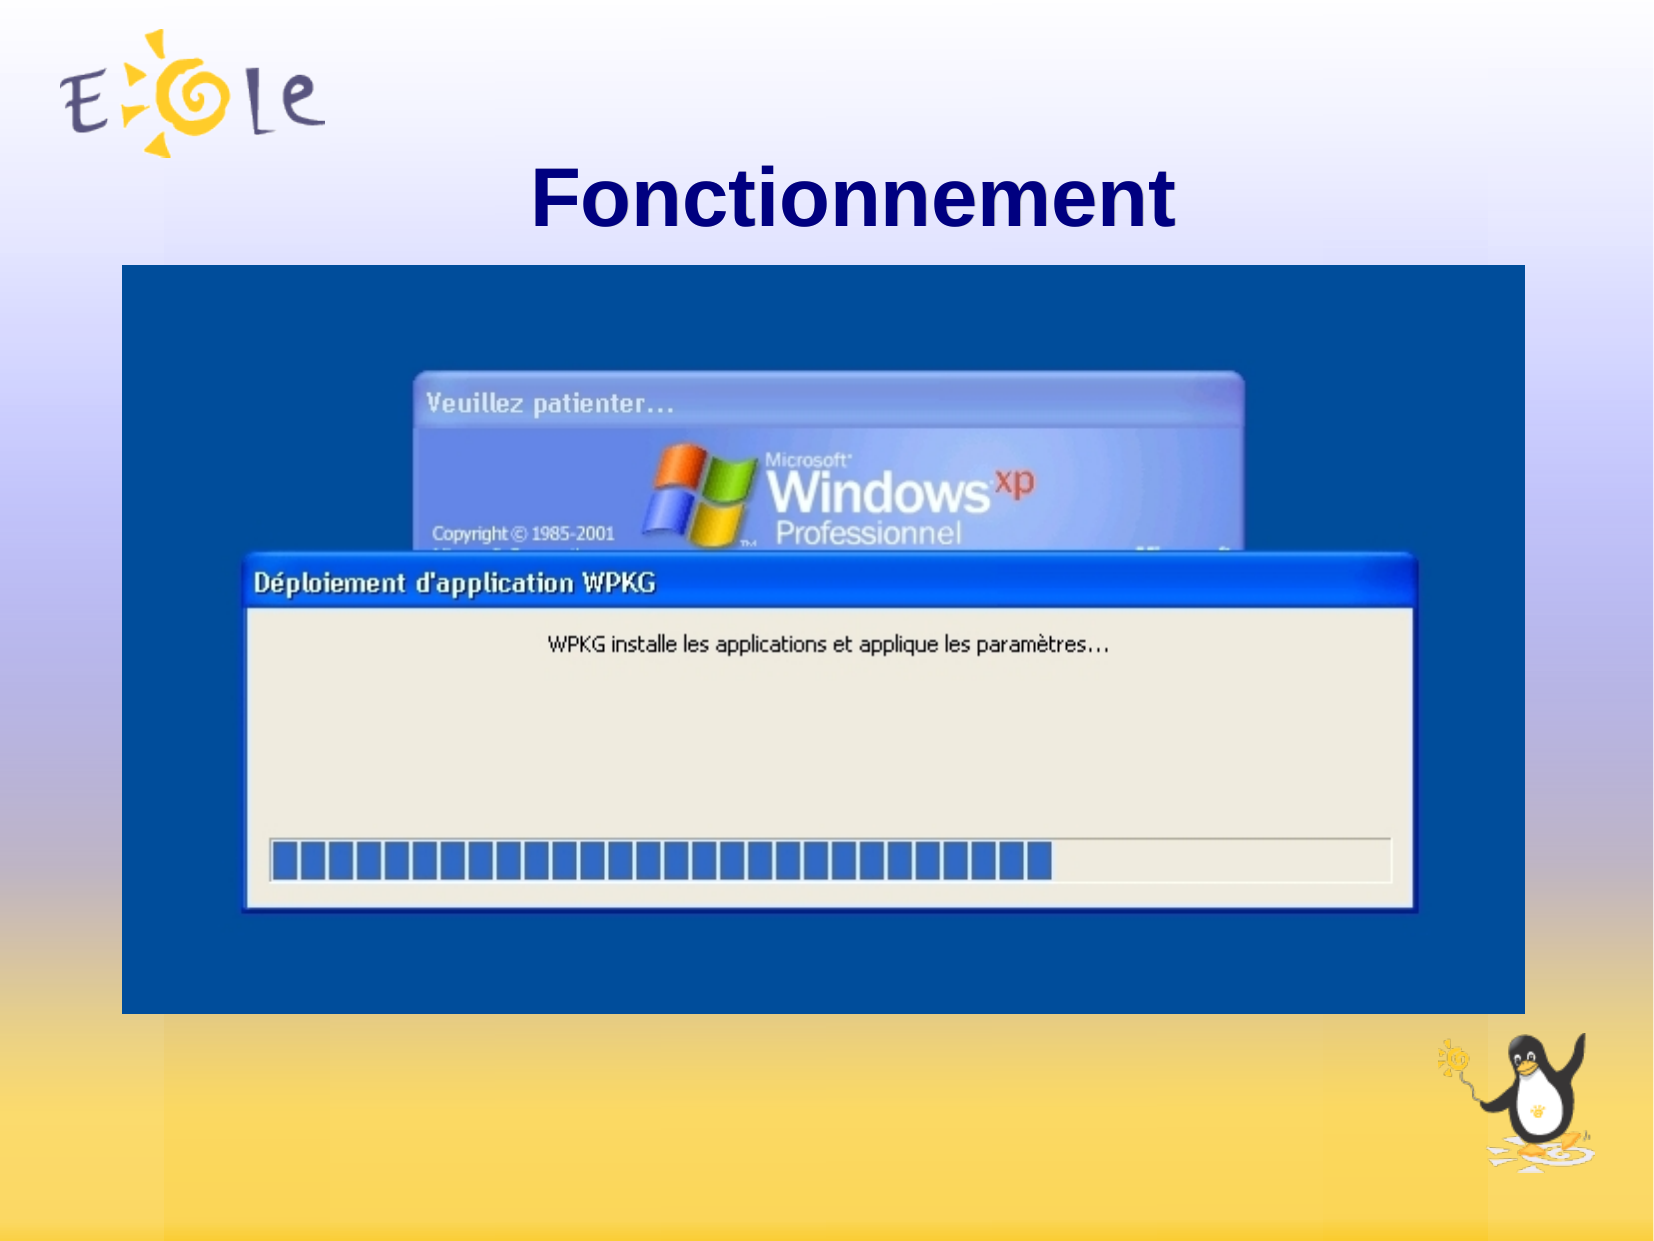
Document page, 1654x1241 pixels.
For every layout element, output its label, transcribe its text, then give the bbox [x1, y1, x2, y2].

picture [0, 0, 1654, 1241]
text_box Fonctionnement [515, 143, 1215, 265]
